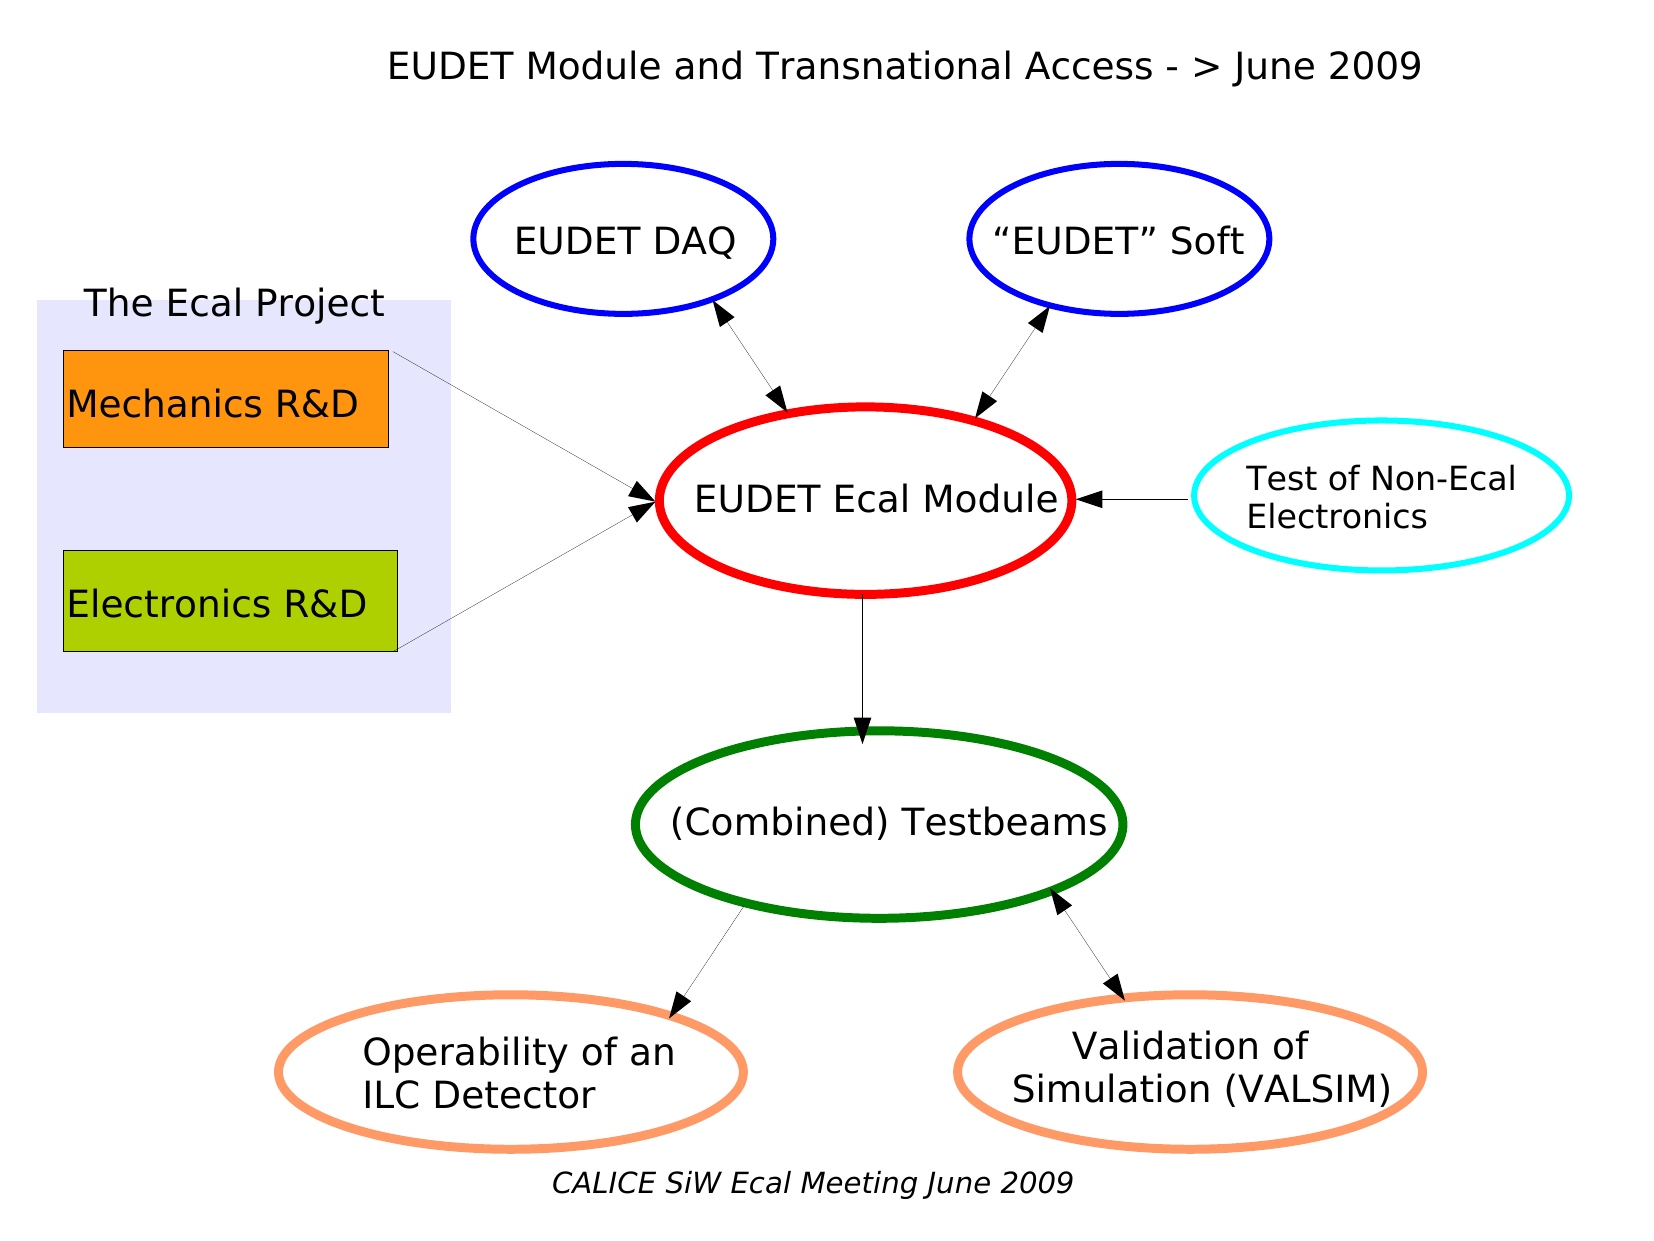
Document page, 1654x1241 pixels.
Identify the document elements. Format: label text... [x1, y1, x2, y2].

text_box Mechanics R&D [51, 374, 369, 477]
text_box Validation of Simulation (VALSIM) [997, 1017, 1400, 1120]
text_box EUDET DAQ [499, 212, 747, 271]
text_box The Ecal Project [69, 274, 394, 333]
text_box Operability of an ILC Detector [347, 1023, 685, 1126]
text_box (Combined) Testbeams [655, 793, 1114, 896]
text_box EUDET Module and Transnational Access - > June 2009 [372, 37, 1418, 96]
text_box EUDET Ecal Module [679, 470, 1066, 529]
text_box “EUDET” Soft [977, 212, 1254, 271]
text_box [37, 300, 451, 713]
text_box Electronics R&D [51, 575, 377, 678]
text_box Test of Non-Ecal Electronics [1231, 452, 1528, 544]
